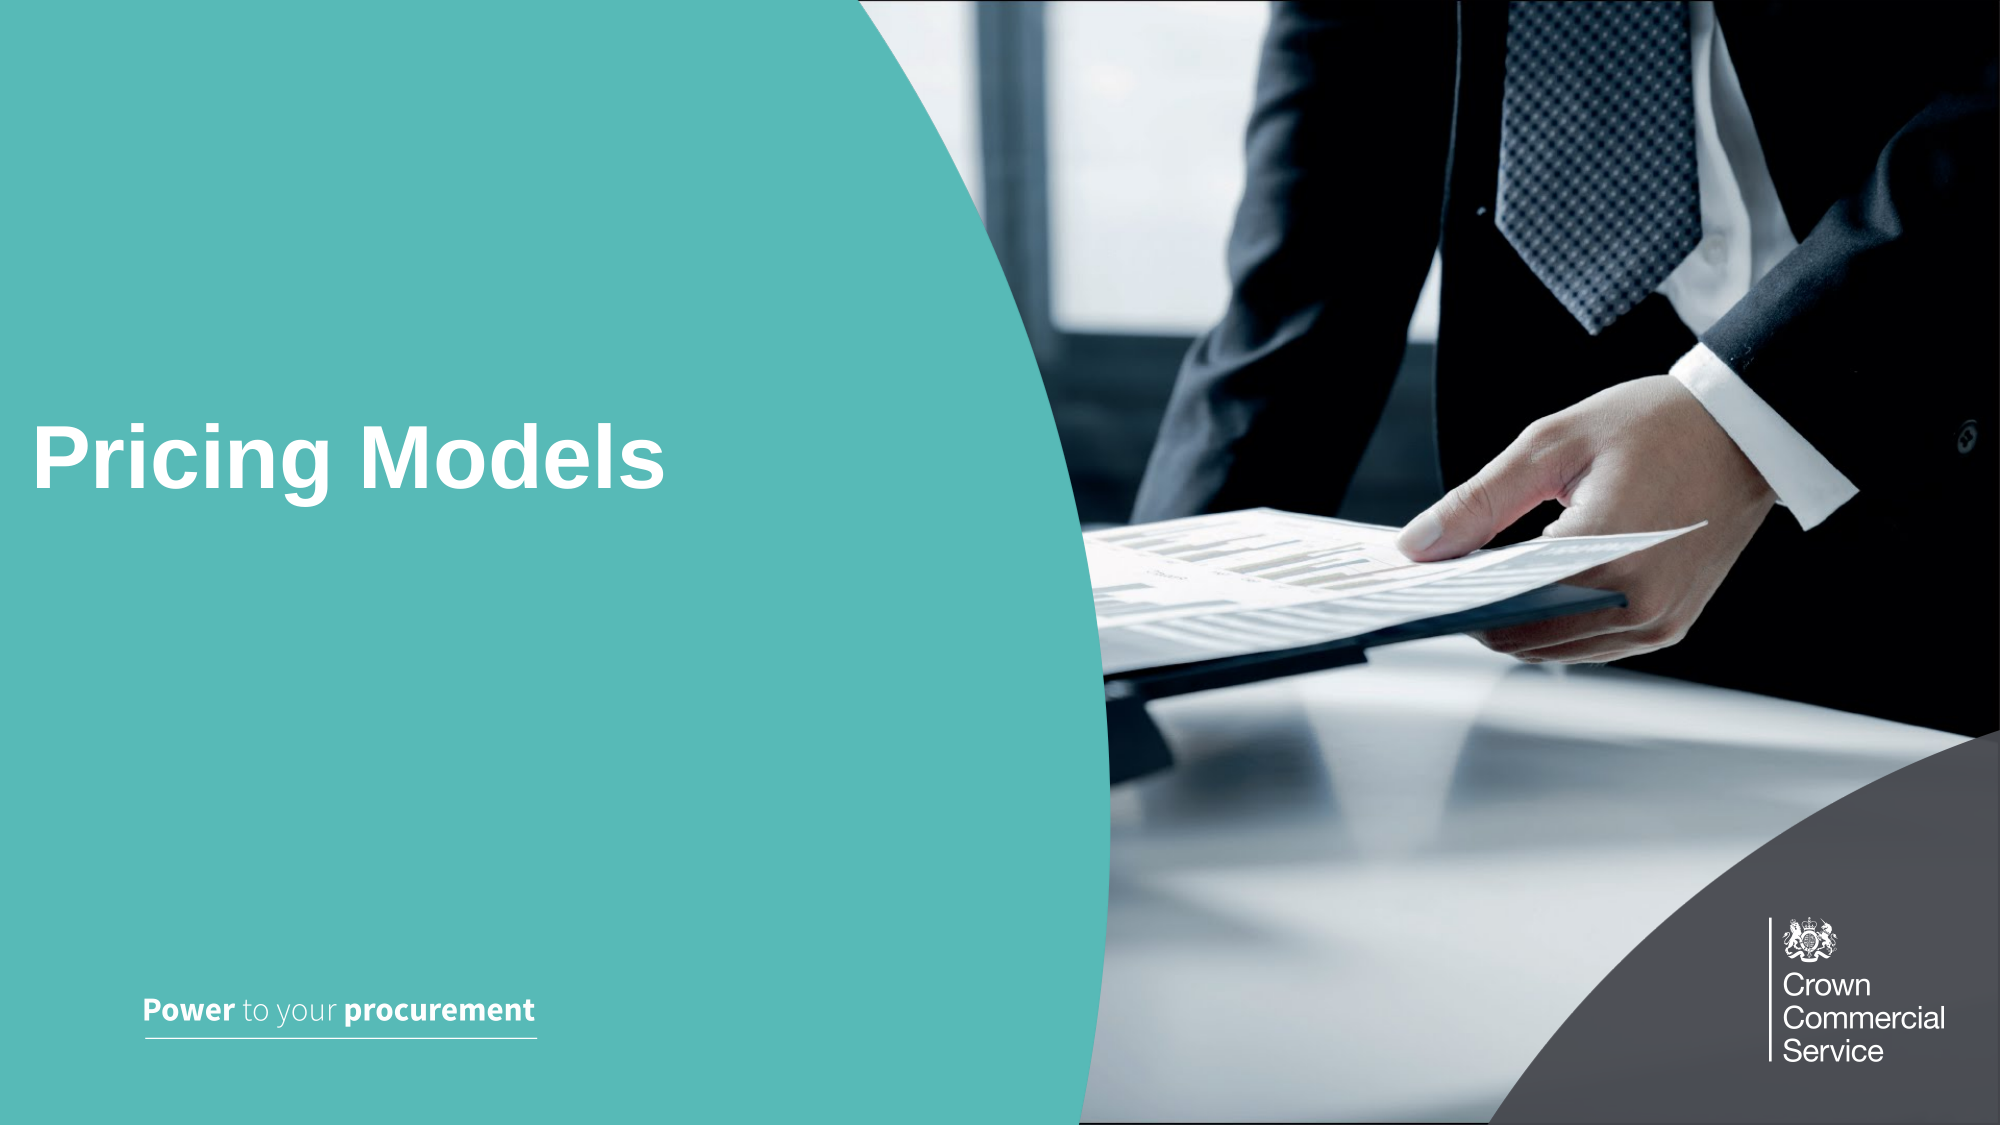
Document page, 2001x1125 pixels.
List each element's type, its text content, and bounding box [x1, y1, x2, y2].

title Pricing Models [31, 181, 1005, 746]
picture [0, 0, 2000, 1125]
